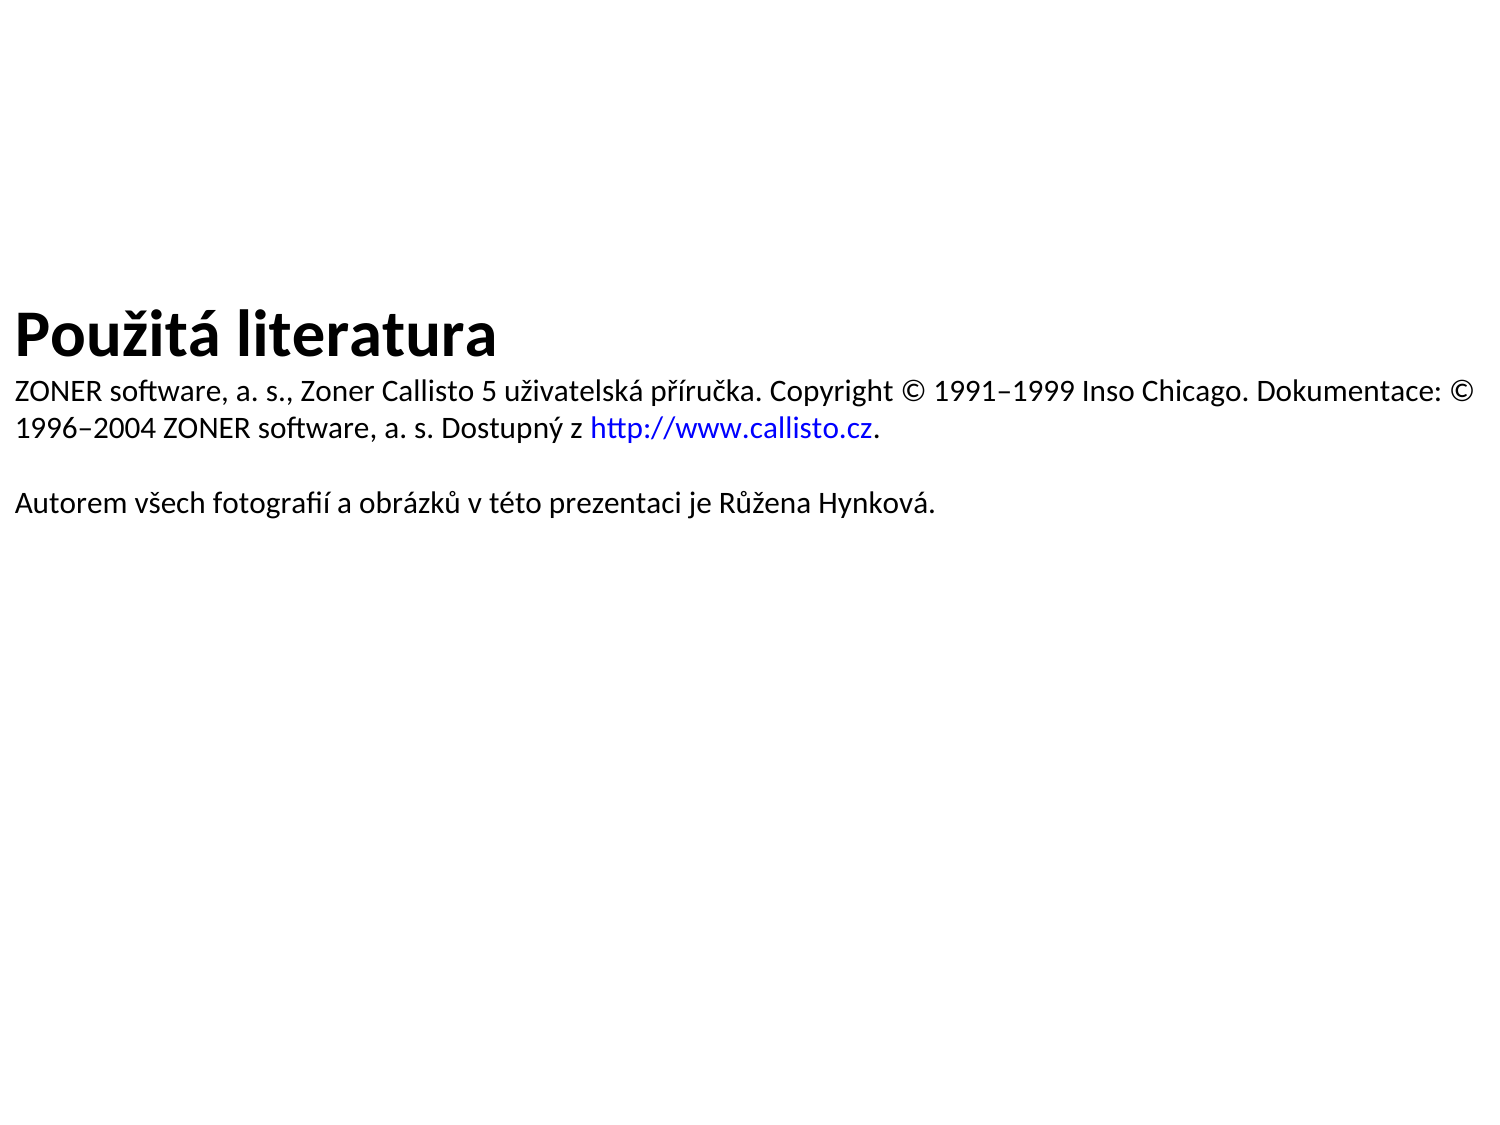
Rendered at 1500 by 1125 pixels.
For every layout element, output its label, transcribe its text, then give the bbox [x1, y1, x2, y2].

text_box Použitá literatura ZONER software, a. s., Zoner Callisto 5 uživatelská příručka. Copyright © 1991–1999 Inso Chicago. Dokumentace: © 1996–2004 ZONER software, a. s. Dostupný z http://www.callisto.cz. Autorem všech fotografií a obrázků v této prezentaci je Růžena Hynková. [0, 282, 1500, 528]
